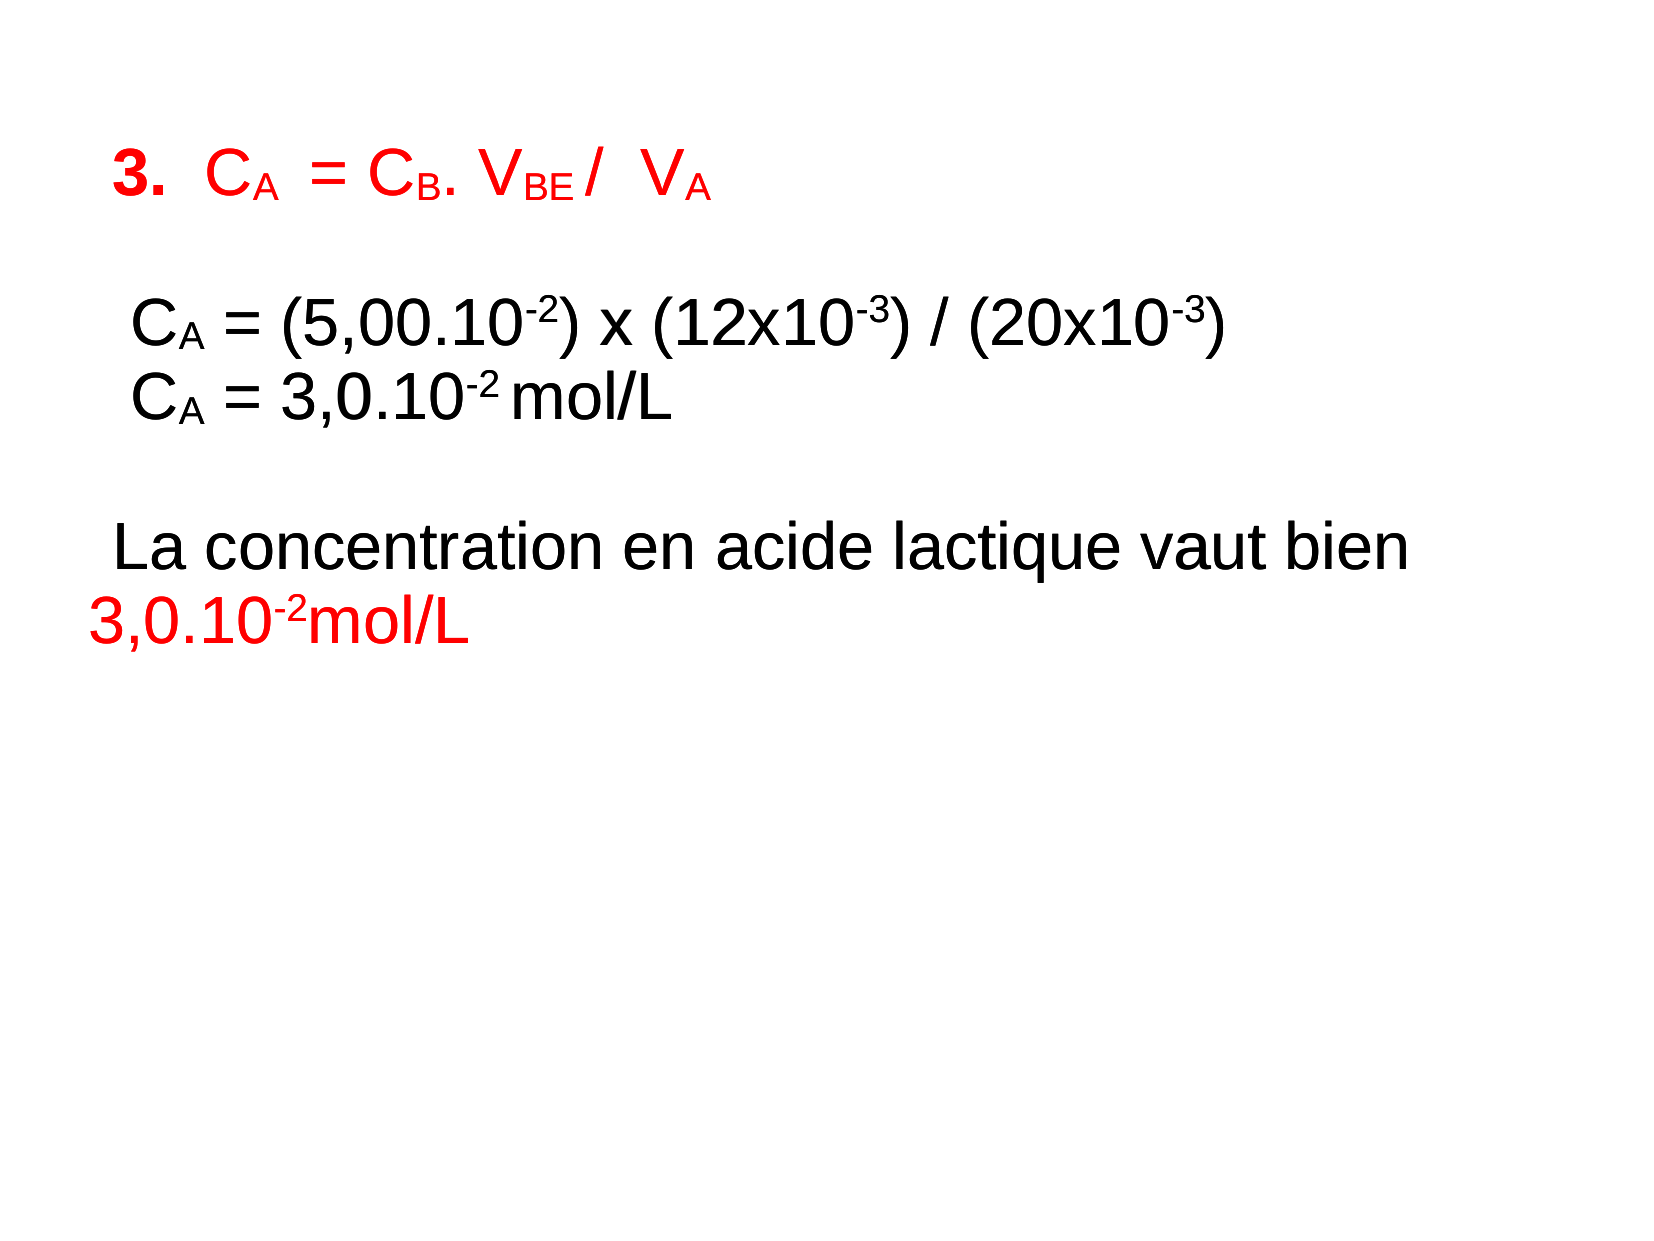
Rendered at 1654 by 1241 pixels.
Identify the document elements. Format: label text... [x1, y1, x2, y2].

text_box 3. CA = CB. VBE / VA CA = (5,00.10-2) x (12x10-3) / (20x10-3) CA = 3,0.10-2 mol/L La concentration en acide lactique vaut bien 3,0.10-2mol/L [88, 87, 1577, 707]
